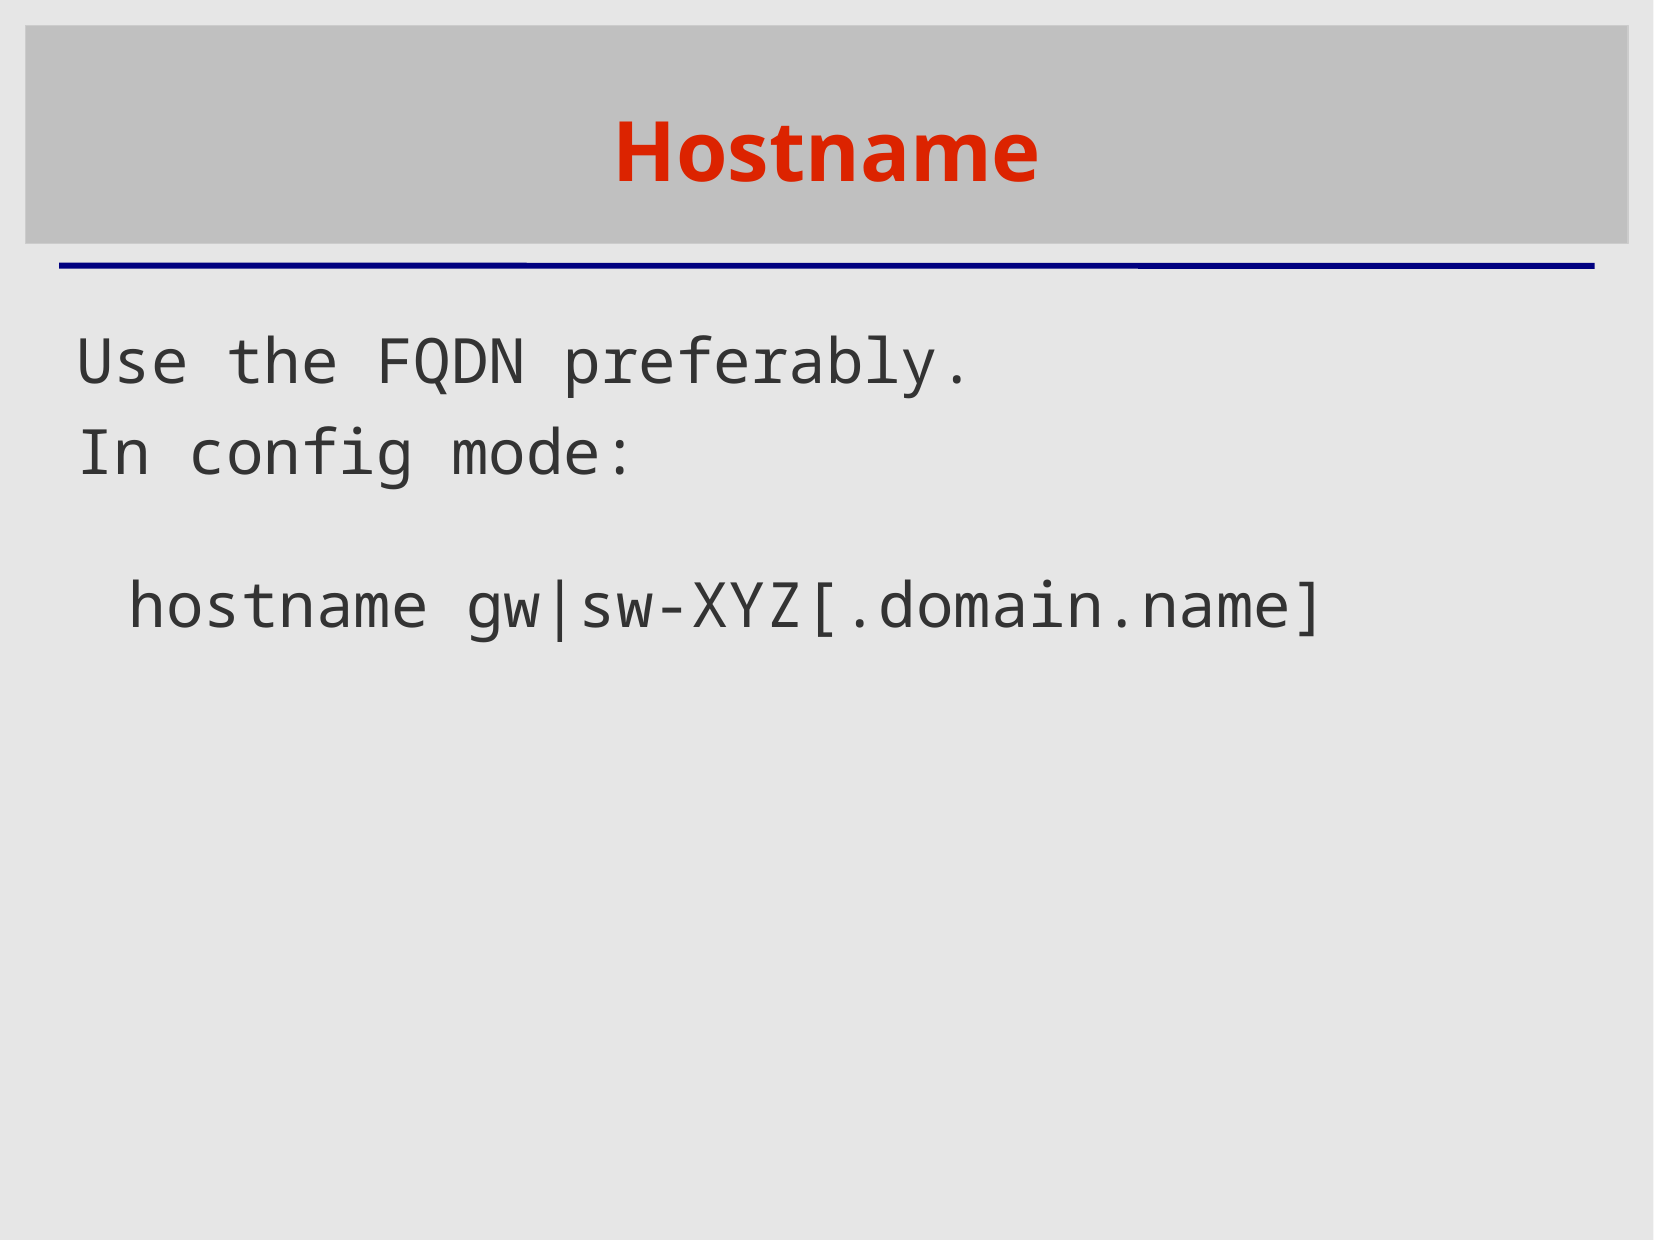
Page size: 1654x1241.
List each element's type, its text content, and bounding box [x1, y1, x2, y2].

list Use the FQDN preferably. In config mode: hostname gw|sw-XYZ[.domain.name] [59, 322, 1594, 1117]
title Hostname [121, 53, 1533, 245]
